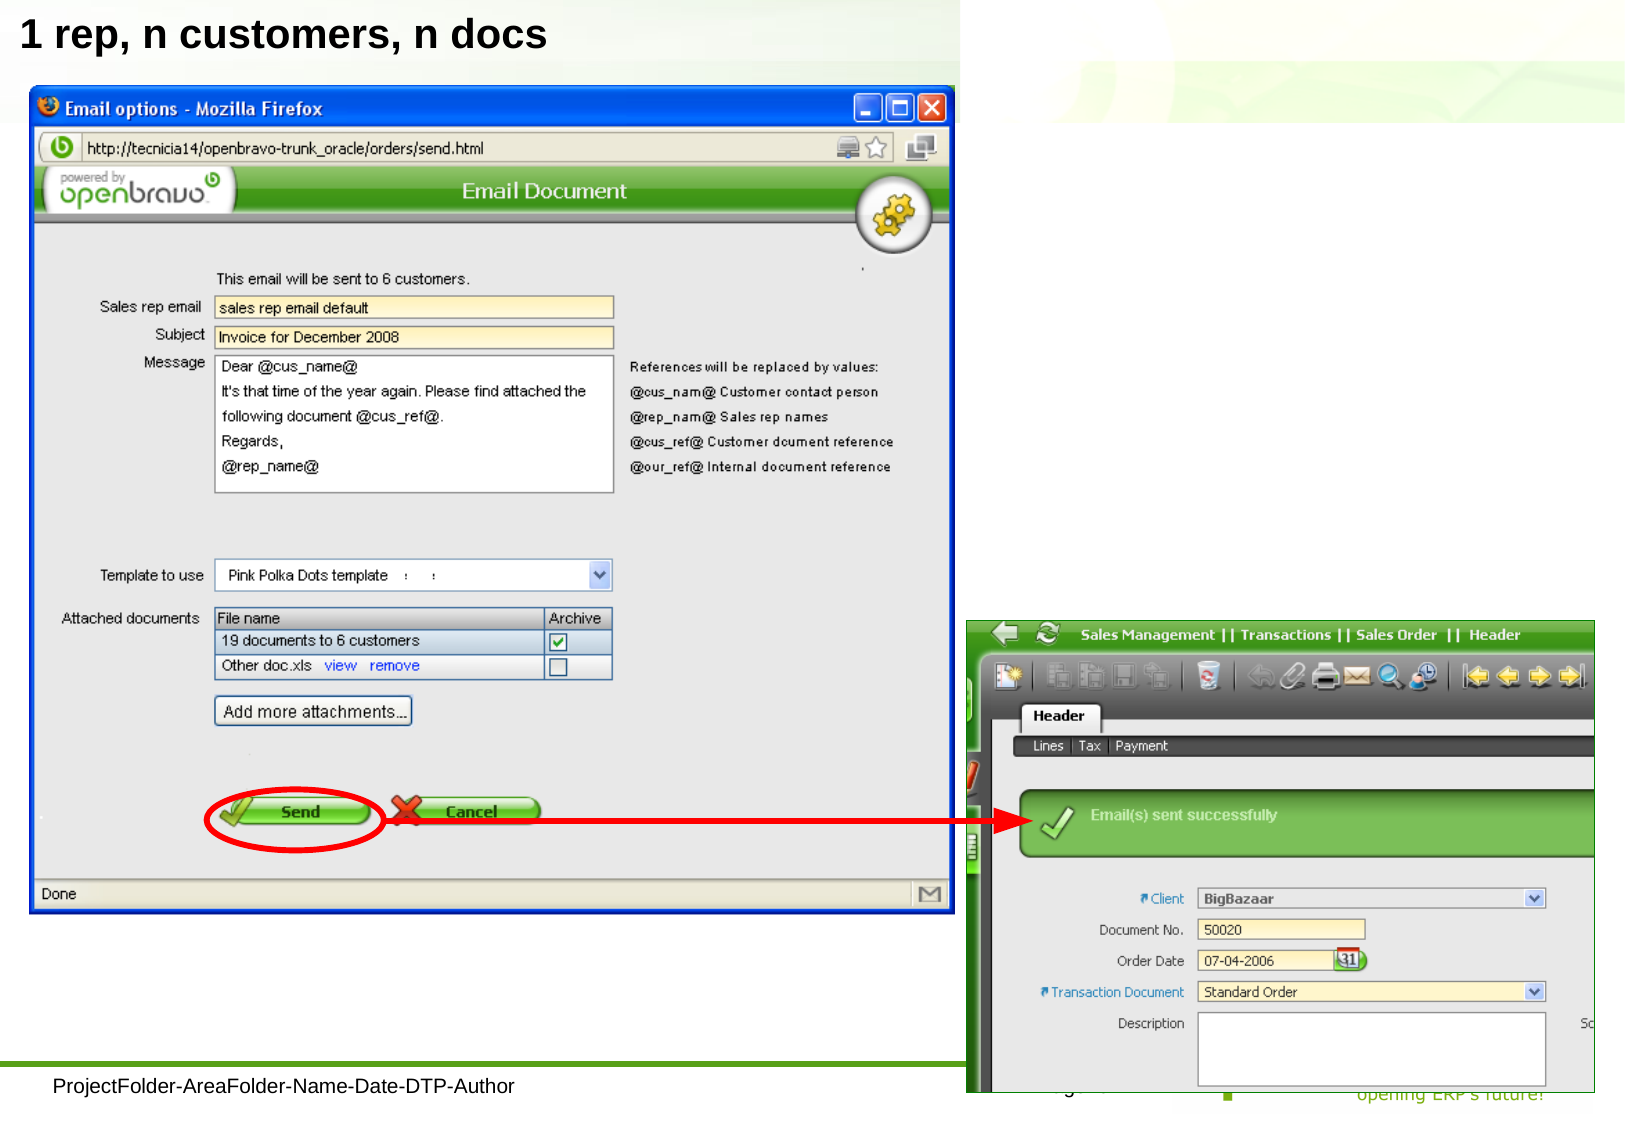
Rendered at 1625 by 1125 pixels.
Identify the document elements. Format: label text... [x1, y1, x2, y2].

picture [210, 793, 380, 847]
picture [0, 0, 961, 916]
title 1 rep, n customers, n docs [19, 11, 1537, 60]
picture [966, 620, 1595, 1114]
